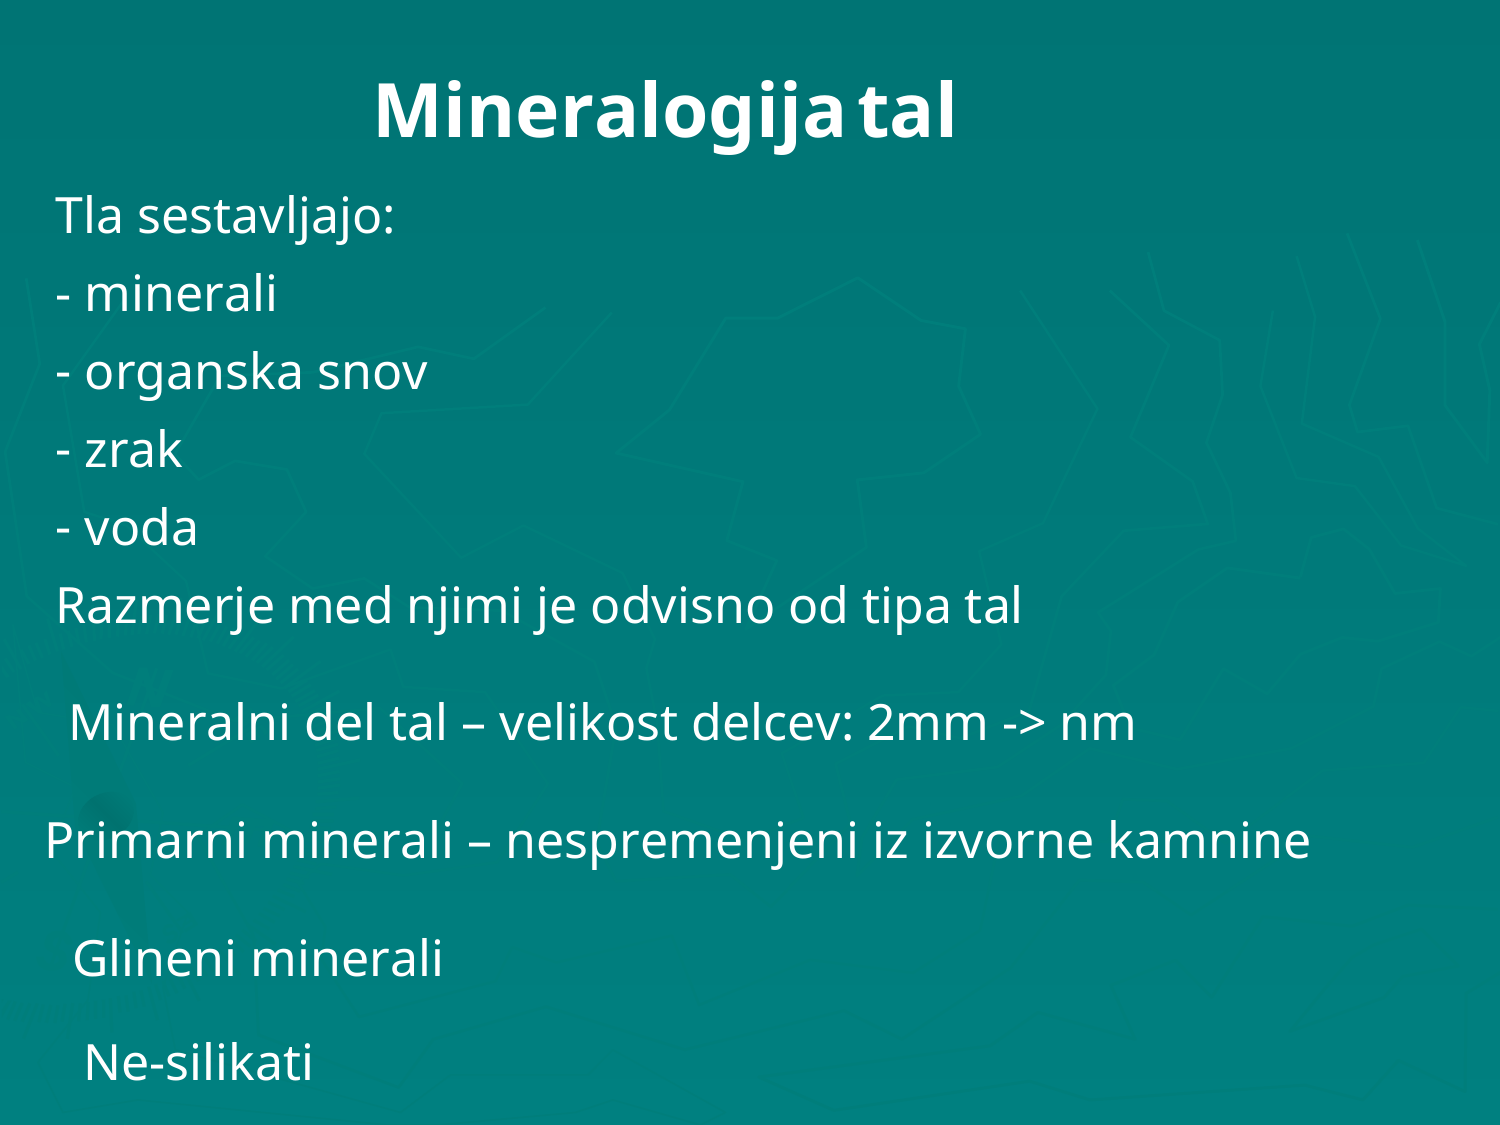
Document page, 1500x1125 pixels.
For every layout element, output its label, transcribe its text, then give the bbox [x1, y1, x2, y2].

text_box Mineralni del tal – velikost delcev: 2mm -> nm [53, 682, 1154, 758]
text_box Primarni minerali – nespremenjeni iz izvorne kamnine [30, 800, 1328, 877]
text_box Ne-silikati [68, 1023, 330, 1099]
text_box Mineralogija tal [358, 54, 973, 157]
text_box Tla sestavljajo: - minerali organska snov zrak voda Razmerje med njimi je odvisno od tipa tal [41, 157, 1053, 641]
text_box Glineni minerali [57, 918, 460, 995]
